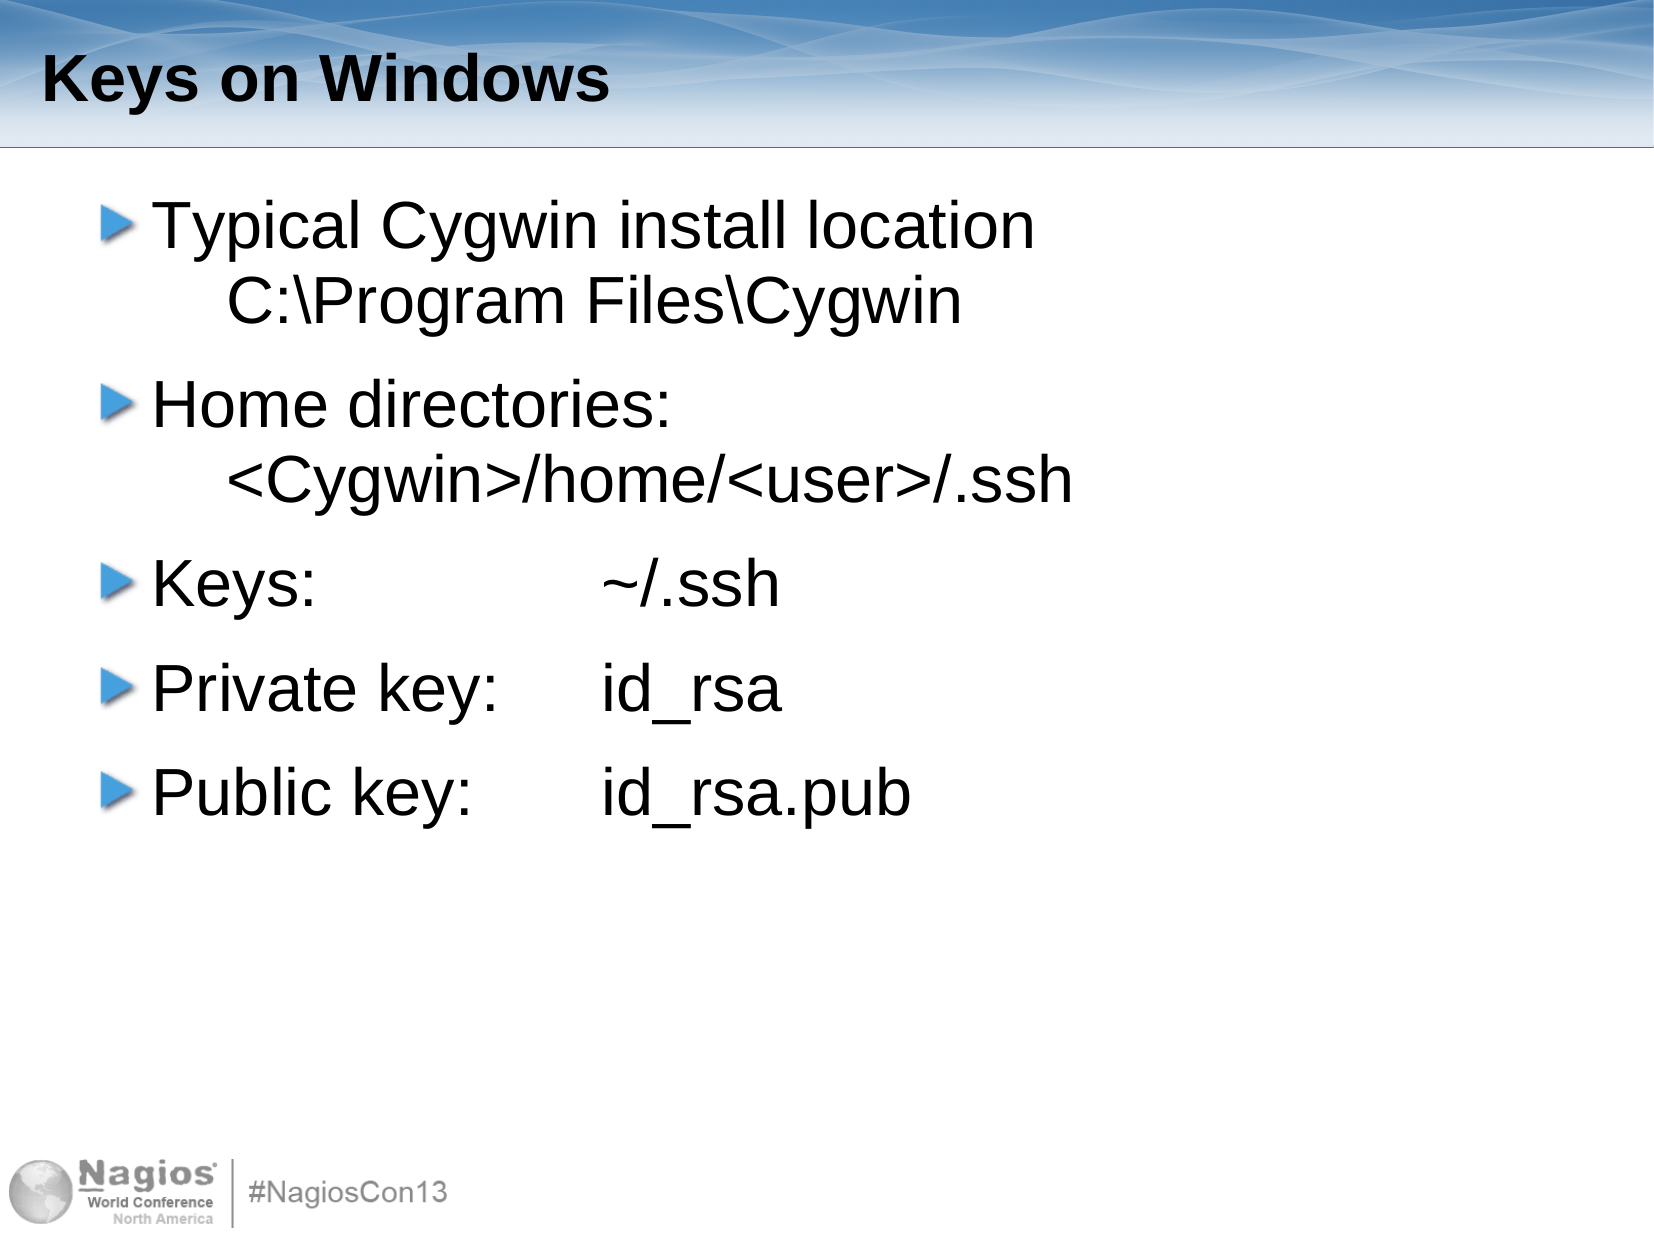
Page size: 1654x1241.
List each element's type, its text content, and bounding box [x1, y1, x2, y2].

picture [9, 1159, 453, 1228]
title Keys on Windows [41, 29, 1248, 127]
picture [0, 0, 1654, 147]
list Typical Cygwin install location C:\Program Files\Cygwin Home directories: <Cygwin>/home/<user>/.ssh Keys: ~/.ssh Private key: id_rsa Public key: id_rsa.pub [80, 188, 1569, 1007]
